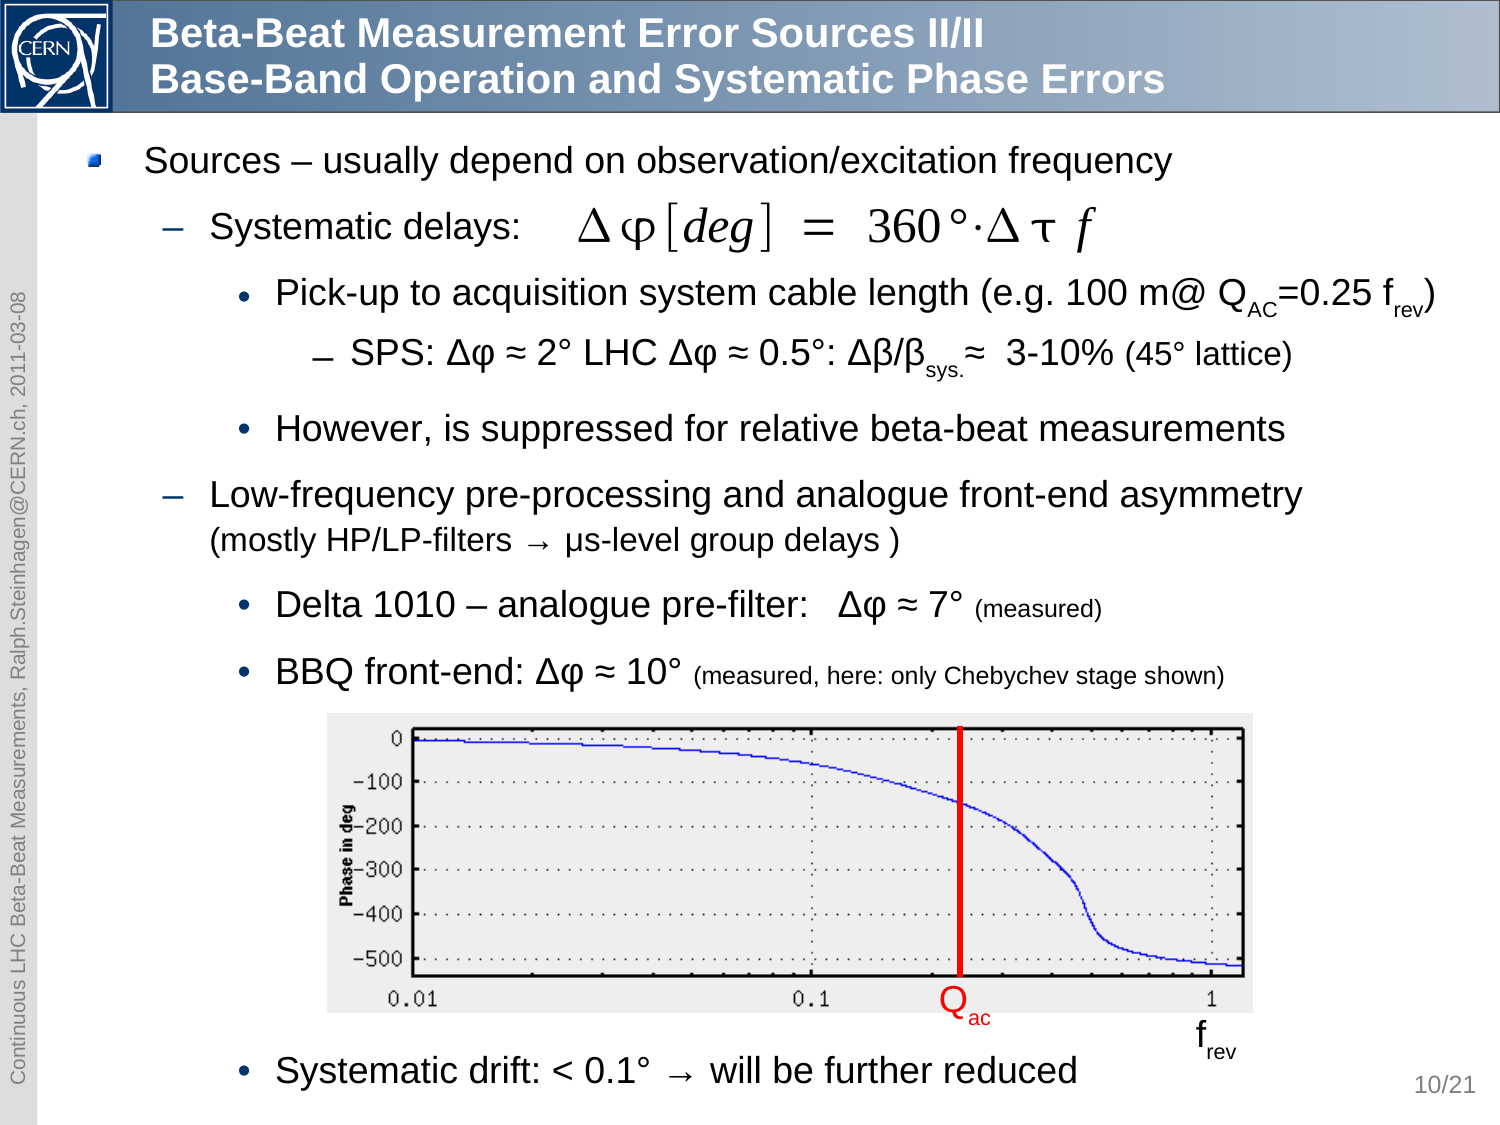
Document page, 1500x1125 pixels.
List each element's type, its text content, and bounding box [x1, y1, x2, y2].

title Beta-Beat Measurement Error Sources II/II Base-Band Operation and Systematic Phase Errors [150, 7, 1201, 106]
chart [565, 197, 1103, 255]
text_box frev [1181, 1006, 1252, 1072]
picture [327, 713, 1253, 1013]
list Sources – usually depend on observation/excitation frequency Systematic delays: Pick-up to acquisition system cable length (e.g. 100 m@ QAC=0.25 frev) SPS: Δφ ≈ 2° LHC Δφ ≈ 0.5°: Δβ/βsys.≈ 3-10% (45° lattice) However, is suppressed for relative beta-beat measurements Low-frequency pre-processing and analogue front-end asymmetry (mostly HP/LP-filters → μs-level group delays ) Delta 1010 – analogue pre-filter: Δφ ≈ 7° (measured) BBQ front-end: Δφ ≈ 10° (measured, here: only Chebychev stage shown) Systematic drift: < 0.1° → will be further reduced [87, 137, 1438, 1092]
text_box Qac [924, 971, 1007, 1038]
picture [0, 0, 113, 113]
